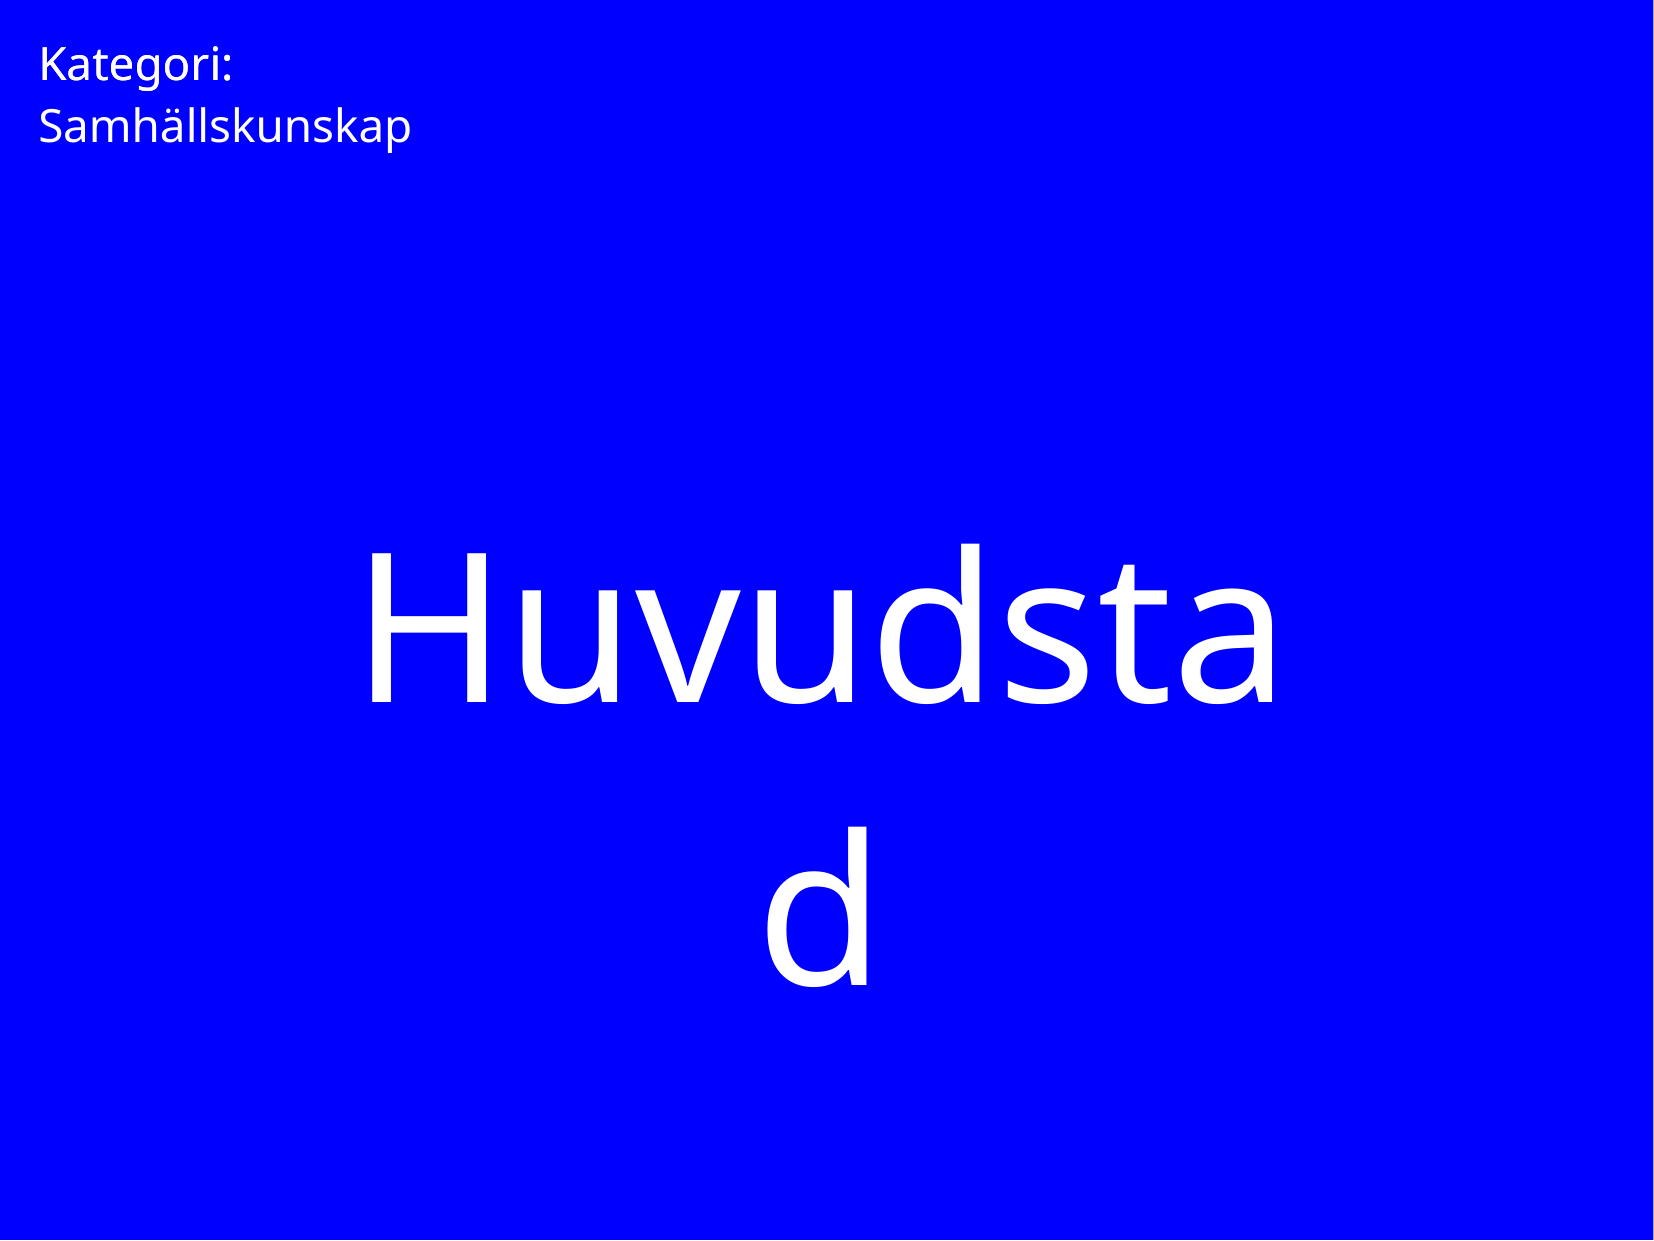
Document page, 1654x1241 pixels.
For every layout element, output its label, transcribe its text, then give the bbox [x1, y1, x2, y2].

text_box Kategori: Samhällskunskap [23, 23, 615, 160]
text_box Huvudstad [283, 472, 1359, 765]
